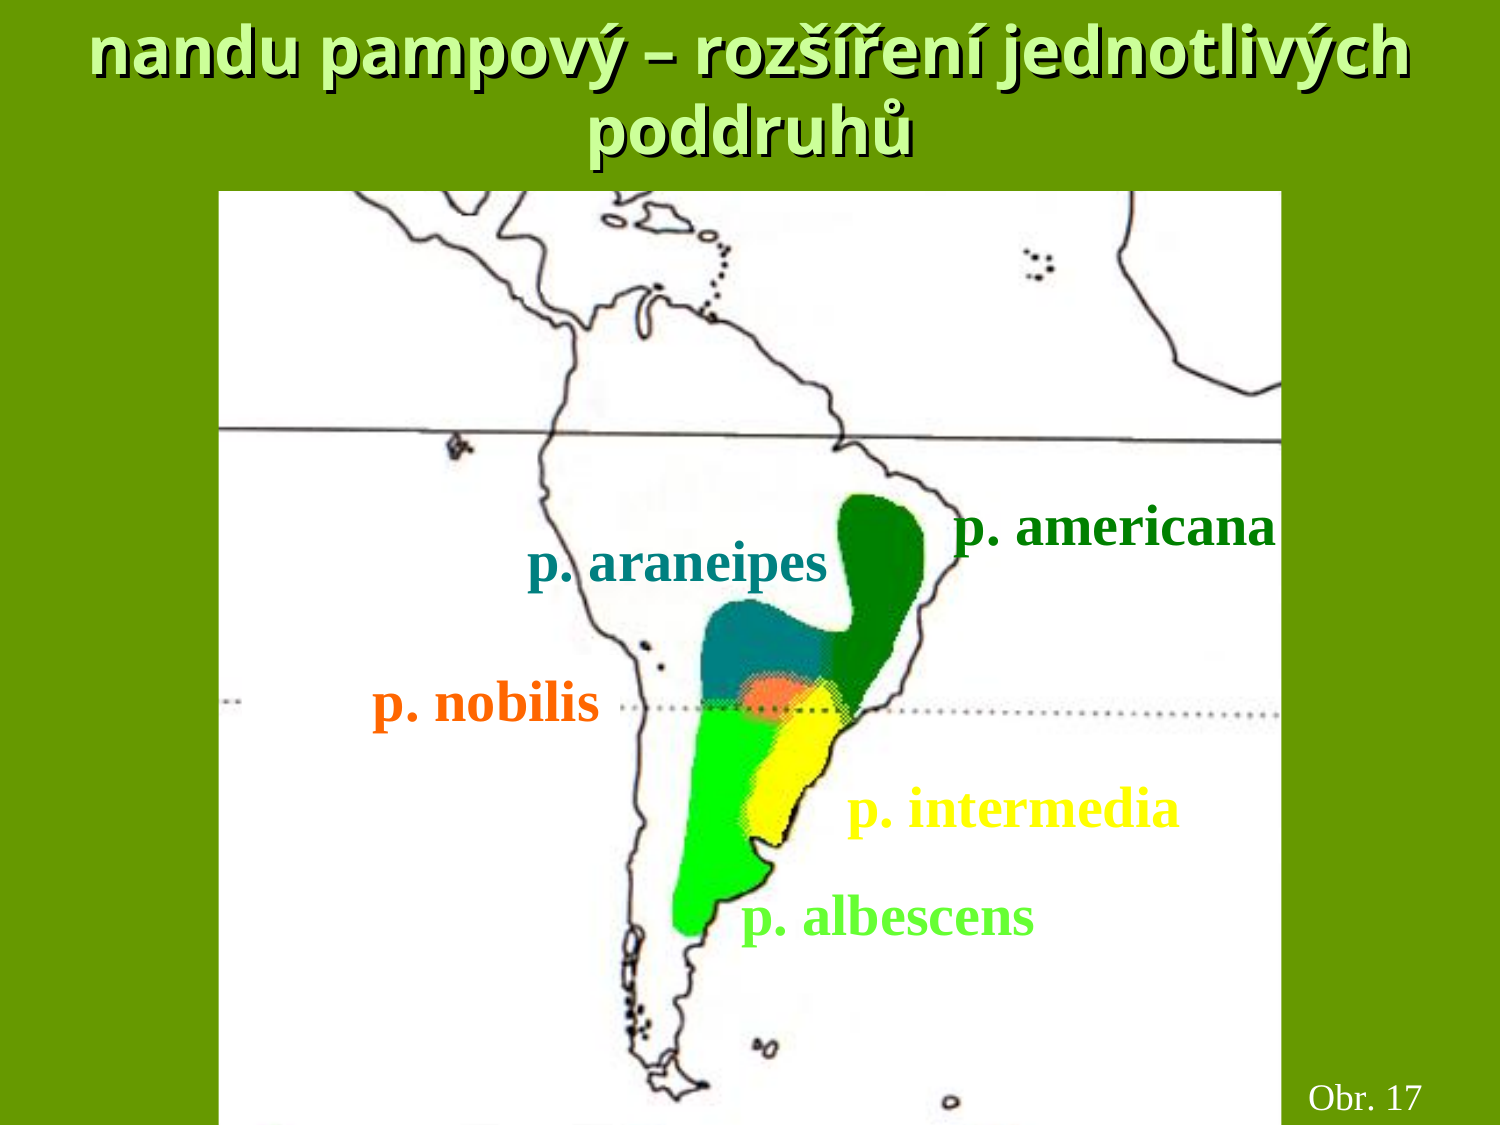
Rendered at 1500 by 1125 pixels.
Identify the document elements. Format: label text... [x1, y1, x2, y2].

text_box p. nobilis [242, 655, 621, 741]
text_box p. americana [938, 479, 1389, 566]
text_box nandu pampový – rozšíření jednotlivých poddruhů [0, 0, 1500, 176]
text_box p. intermedia [832, 761, 1270, 847]
text_box p. albescens [726, 869, 1176, 955]
text_box p. araneipes [454, 515, 857, 601]
text_box Obr. 17 [1293, 1064, 1471, 1125]
picture [218, 191, 1282, 1125]
